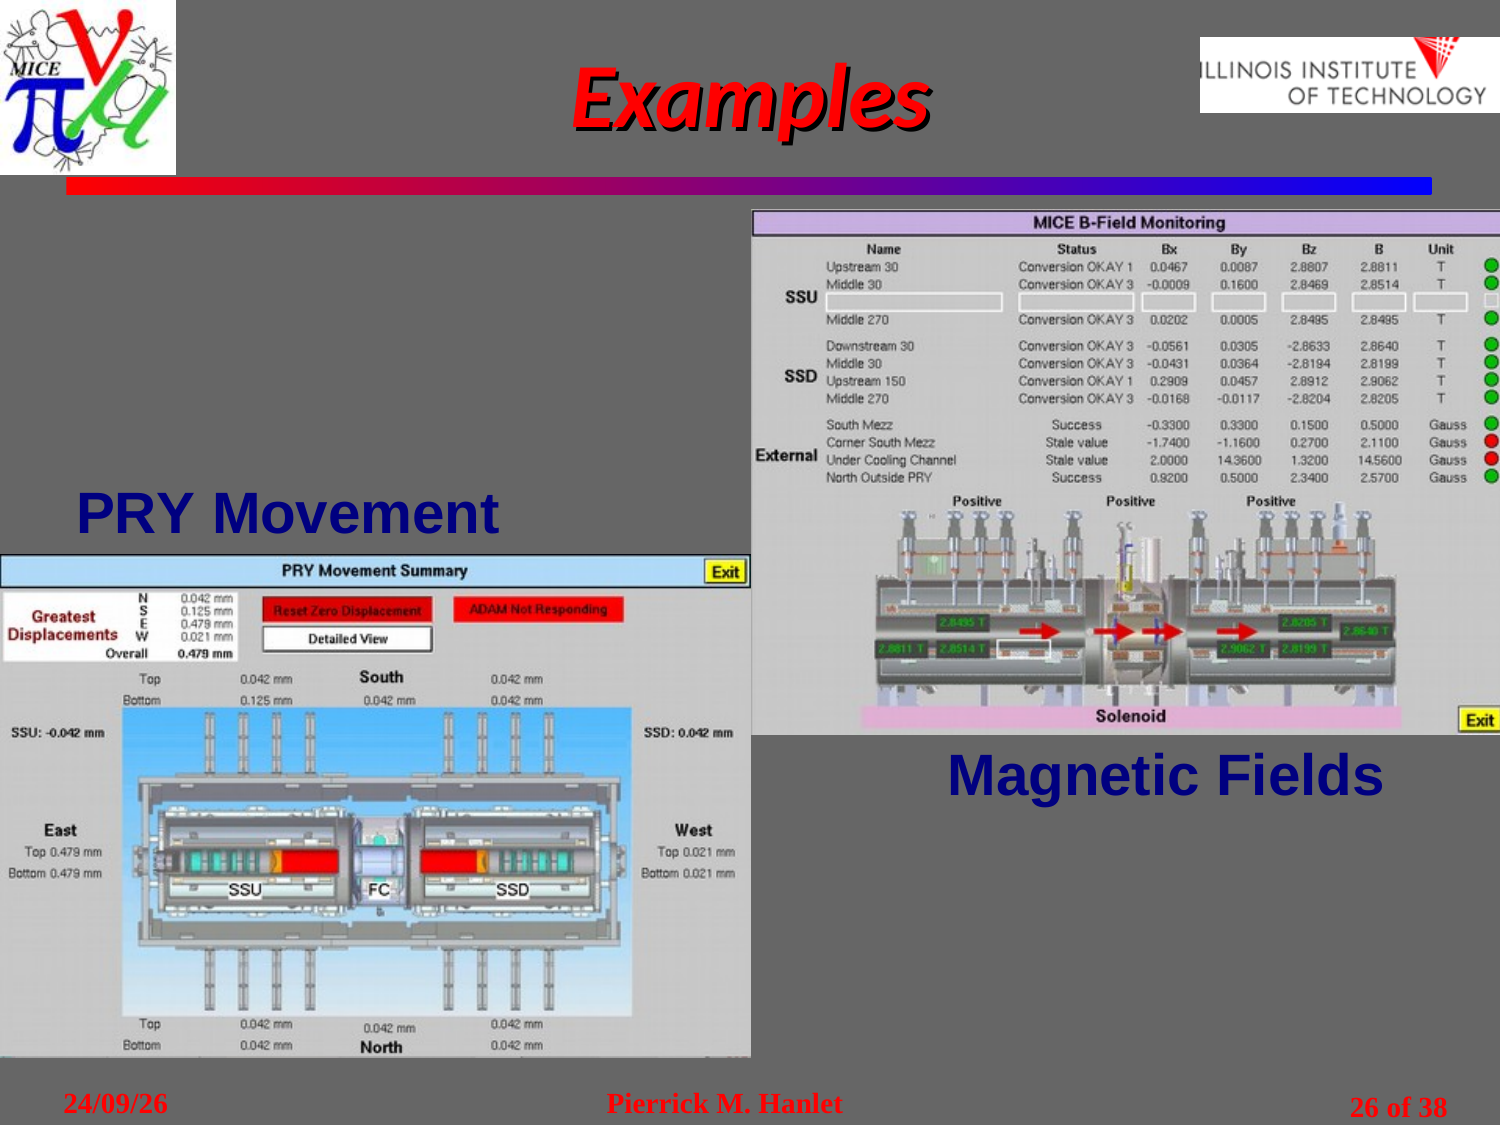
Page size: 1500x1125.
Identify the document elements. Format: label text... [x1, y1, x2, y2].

picture [1200, 37, 1500, 113]
title Examples [176, 16, 1486, 172]
text_box PRY Movement [61, 474, 516, 554]
text_box Magnetic Fields [932, 736, 1423, 817]
picture [0, 0, 176, 175]
picture [0, 209, 1500, 1058]
